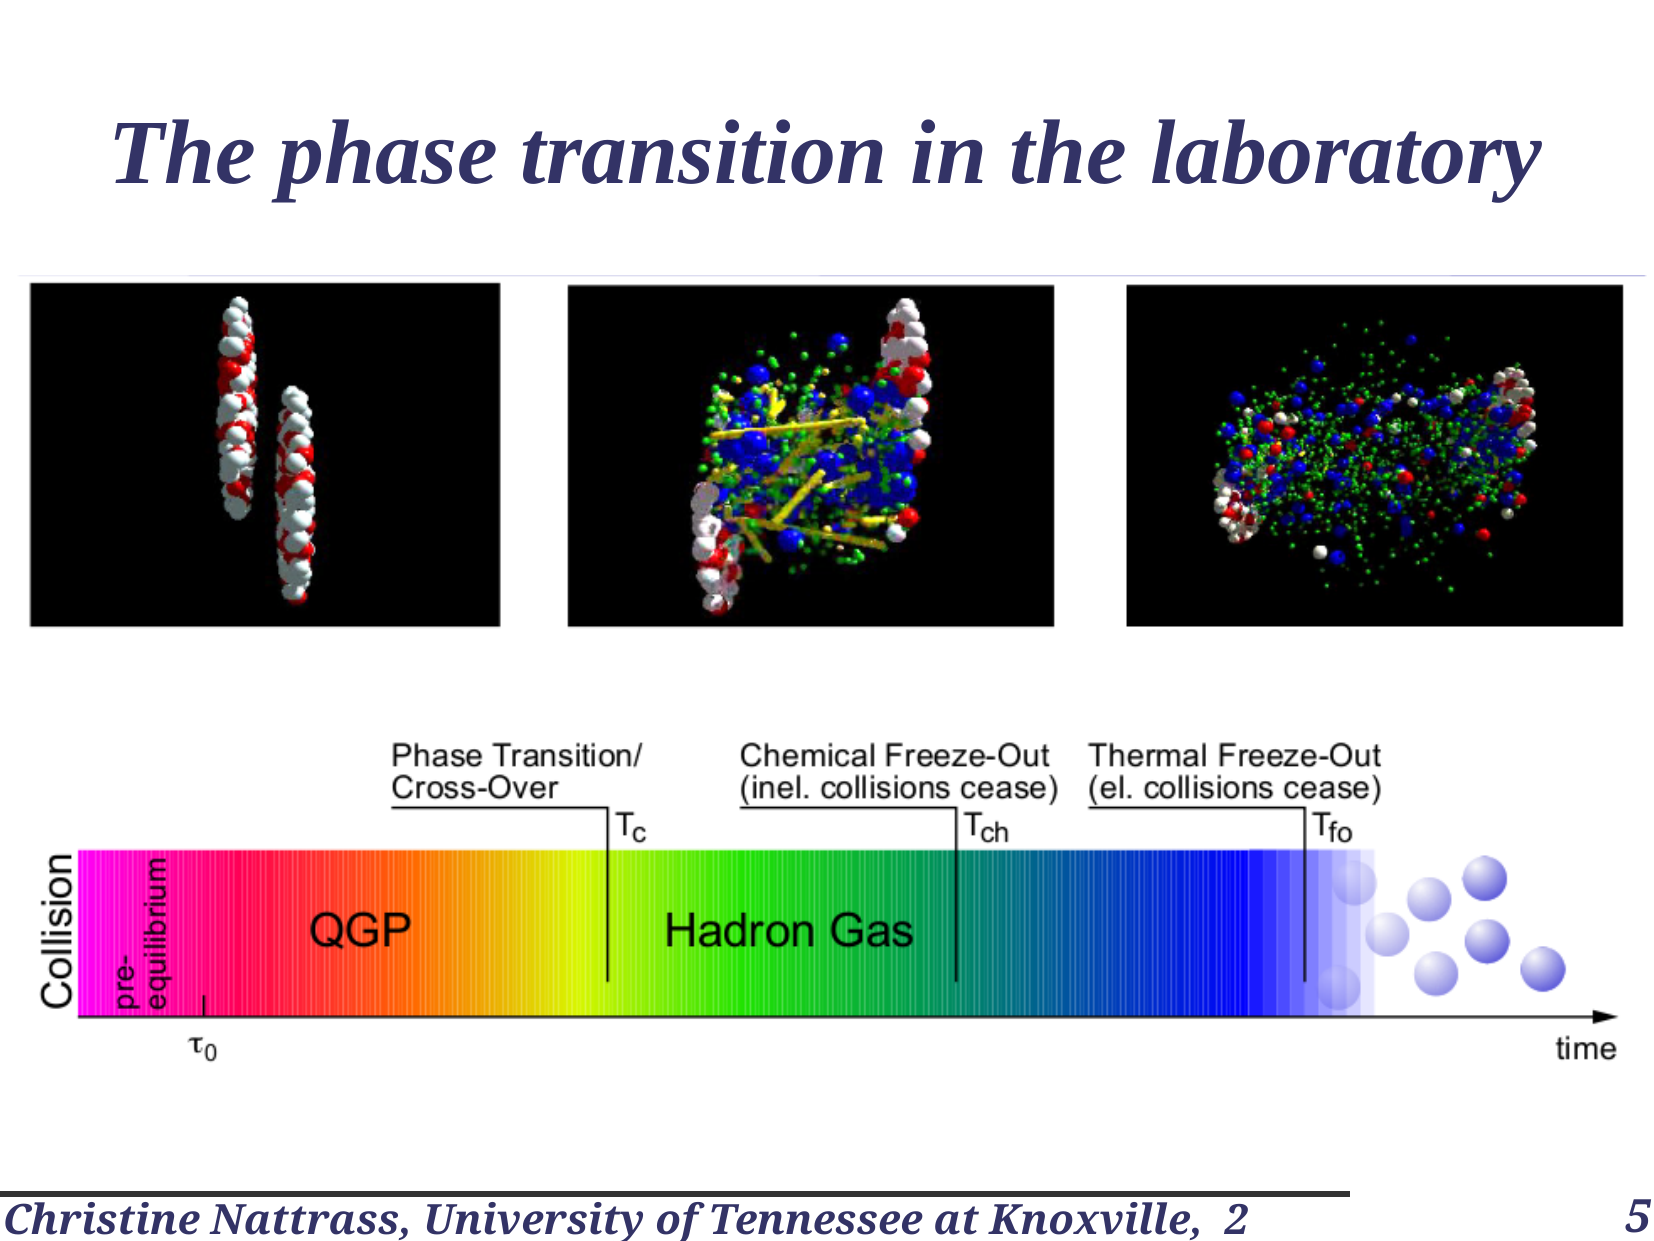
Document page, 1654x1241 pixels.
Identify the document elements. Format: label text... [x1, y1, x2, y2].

picture [1, 275, 1652, 1110]
title The phase transition in the laboratory [82, 49, 1571, 257]
